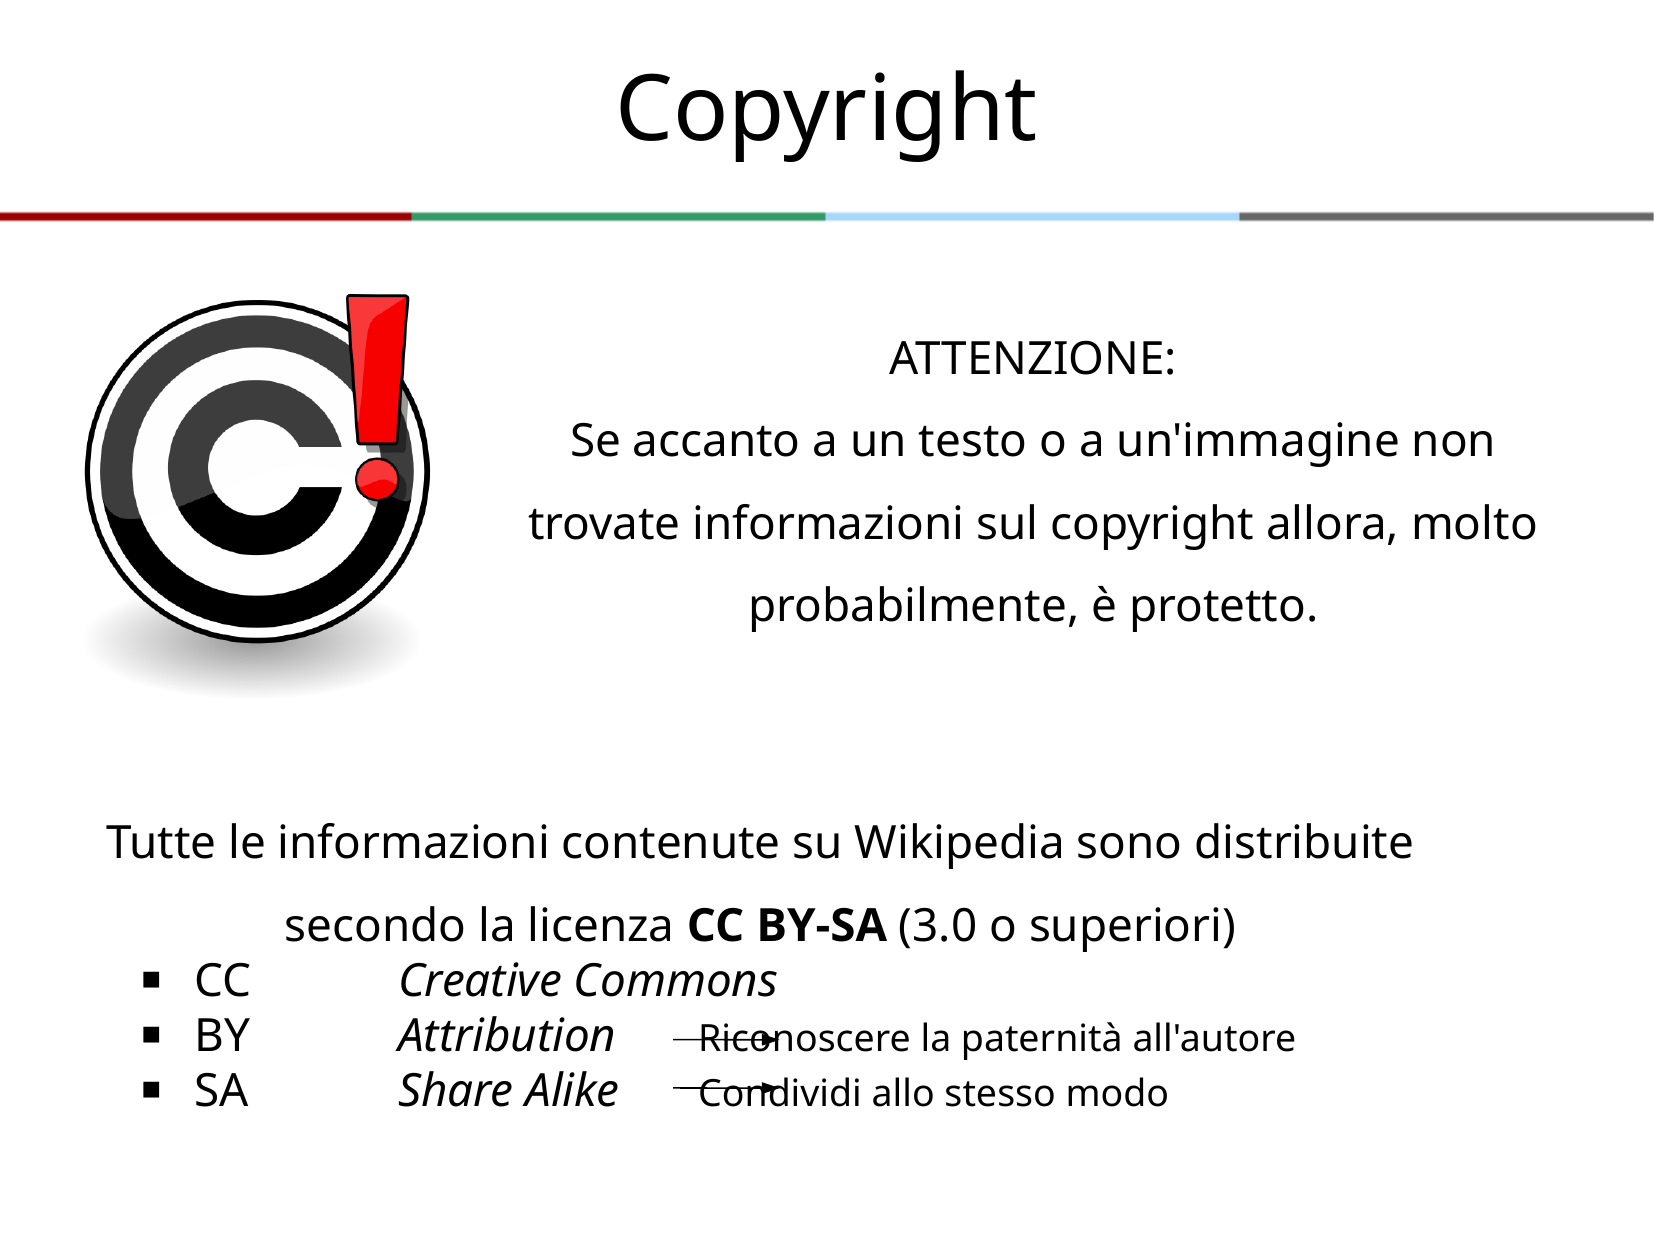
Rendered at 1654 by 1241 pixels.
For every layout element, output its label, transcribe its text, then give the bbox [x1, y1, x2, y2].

picture [0, 200, 1654, 235]
text_box Copyright [82, 0, 1571, 200]
text_box Tutte le informazioni contenute su Wikipedia sono distribuite secondo la licenza CC BY-SA (3.0 o superiori) CC Creative Commons BY Attribution Riconoscere la paternità all'autore SA Share Alike Condividi allo stesso modo [106, 785, 1524, 1188]
text_box ATTENZIONE: Se accanto a un testo o a un'immagine non trovate informazioni sul copyright allora, molto probabilmente, è protetto. [519, 301, 1548, 668]
picture [52, 277, 454, 710]
